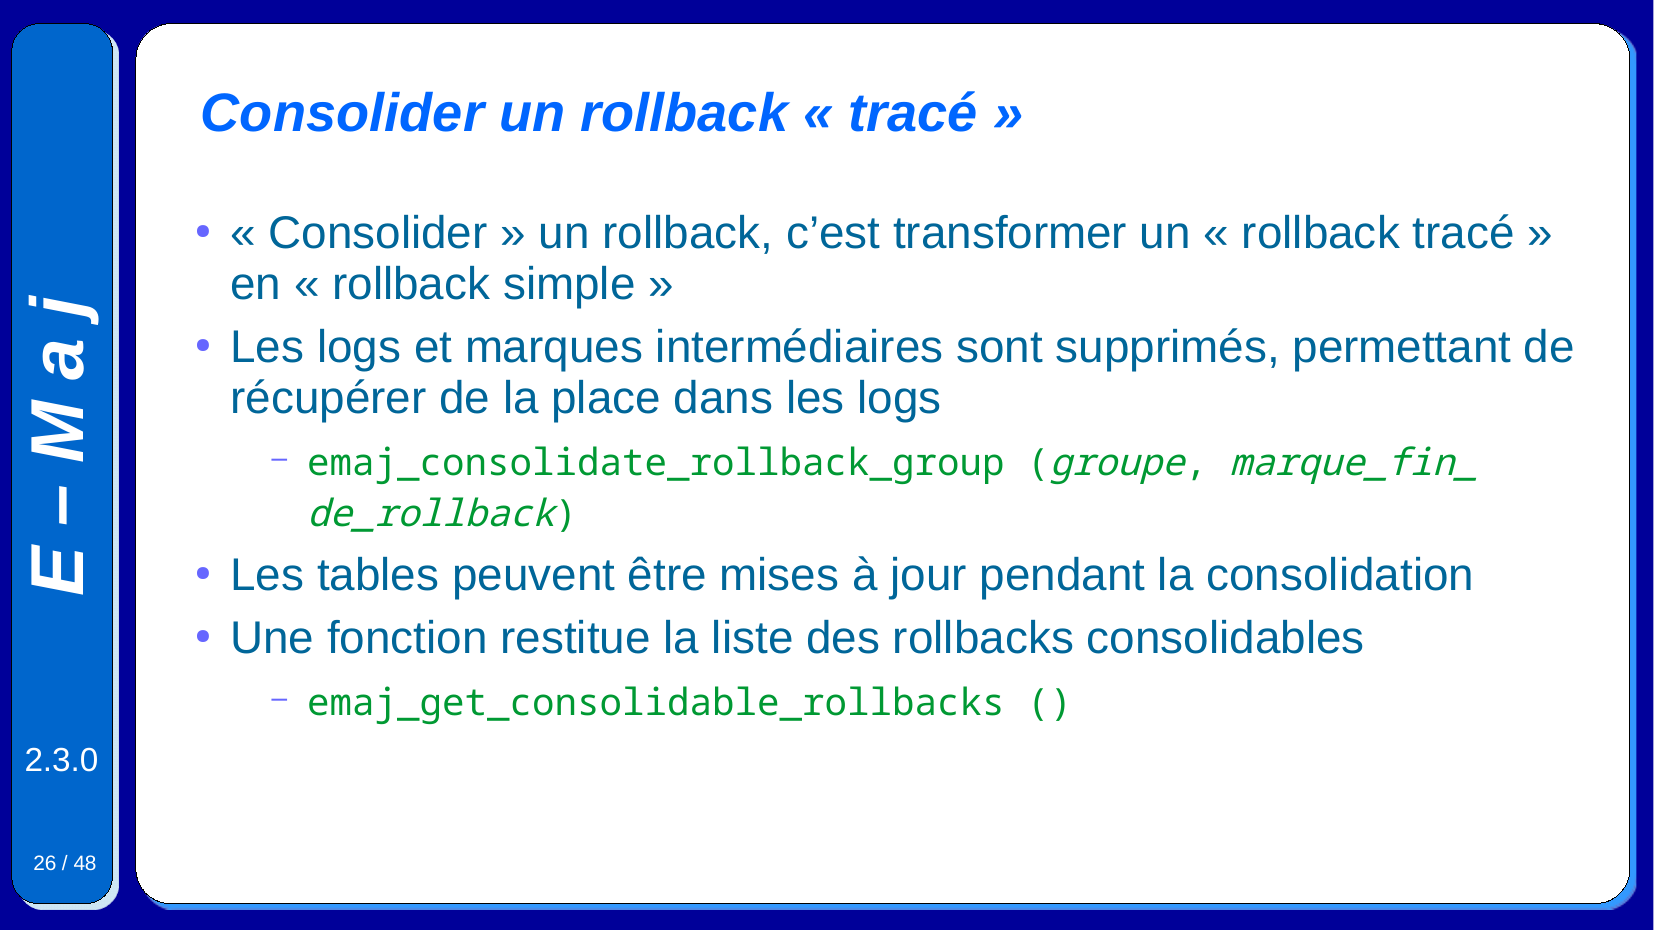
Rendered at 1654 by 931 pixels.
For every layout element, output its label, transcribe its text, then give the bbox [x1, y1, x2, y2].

list « Consolider » un rollback, c’est transformer un « rollback tracé » en « rollback simple » Les logs et marques intermédiaires sont supprimés, permettant de récupérer de la place dans les logs emaj_consolidate_rollback_group (groupe, marque_fin_ de_rollback) Les tables peuvent être mises à jour pendant la consolidation Une fonction restitue la liste des rollbacks consolidables emaj_get_consolidable_rollbacks () [177, 206, 1587, 827]
title Consolider un rollback « tracé » [200, 34, 1575, 191]
